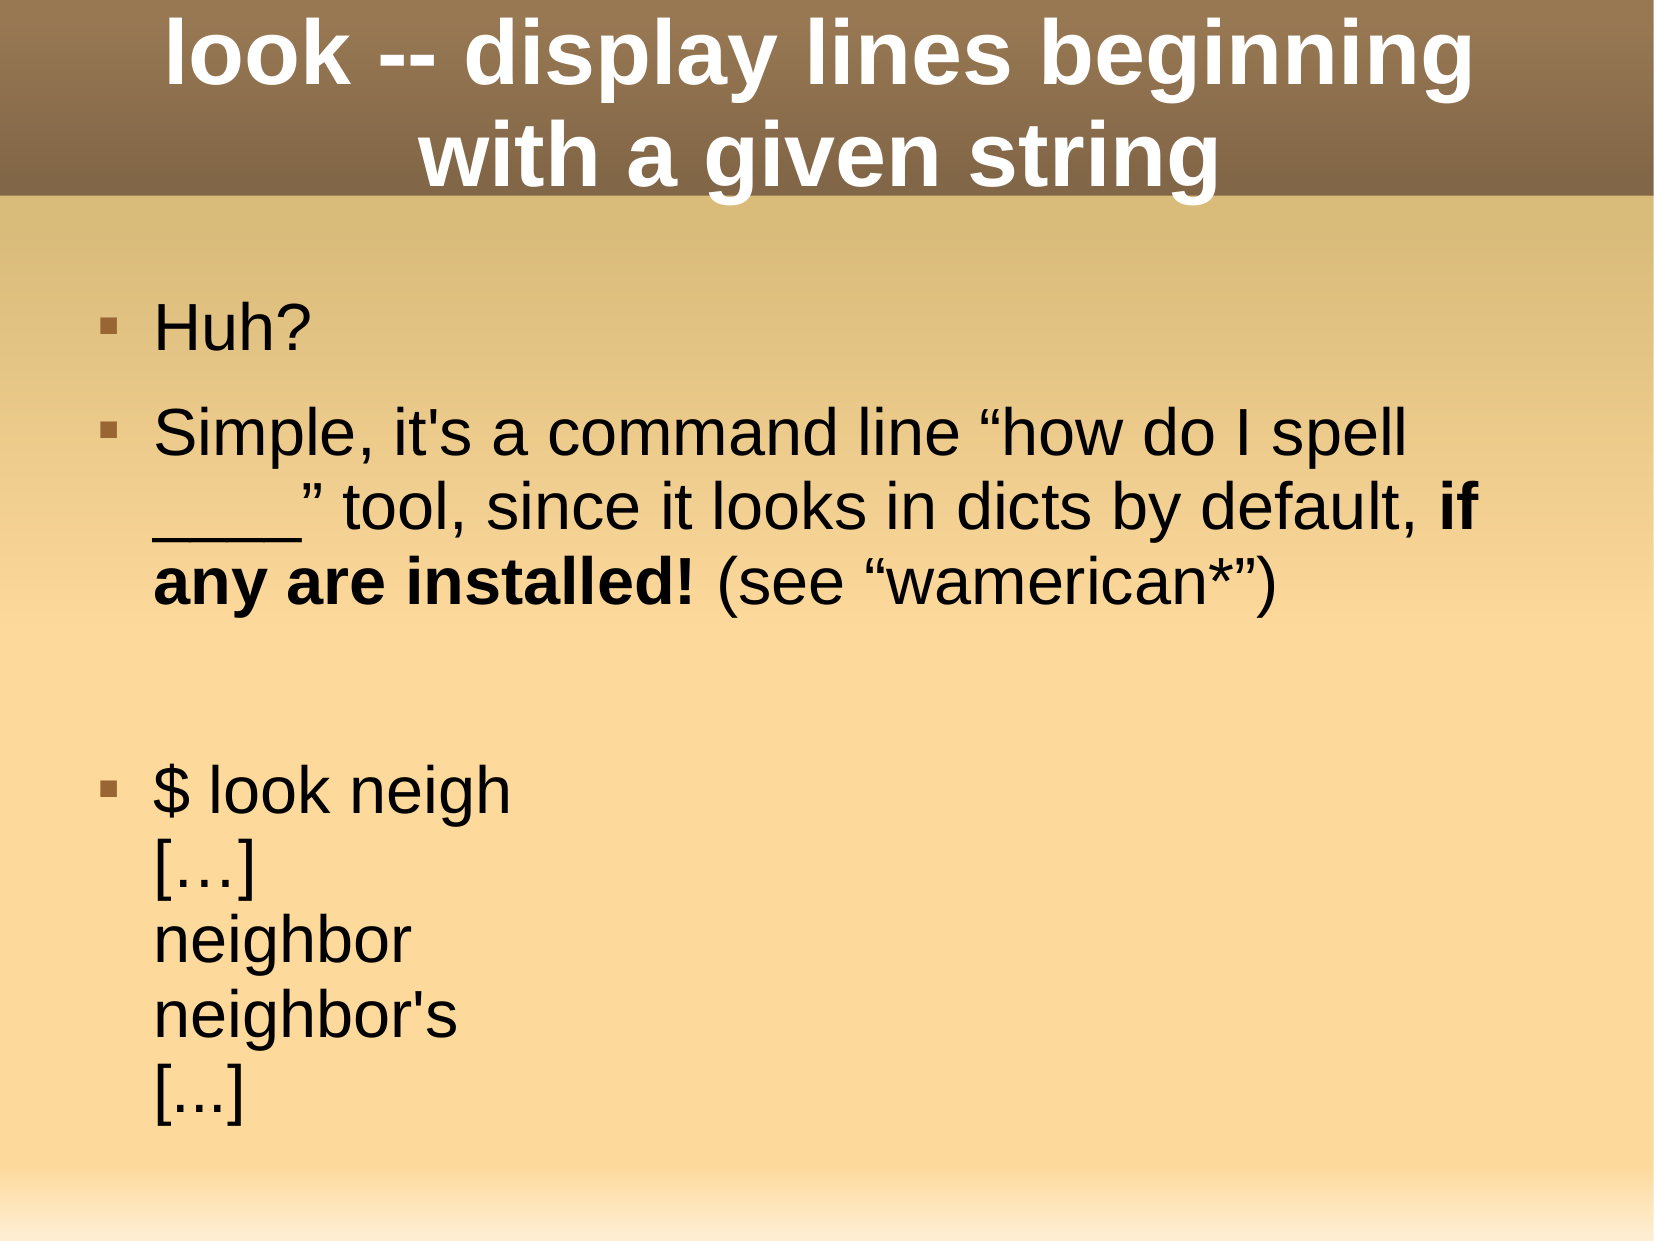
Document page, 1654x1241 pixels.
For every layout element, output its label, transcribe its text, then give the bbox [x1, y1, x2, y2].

title look -- display lines beginning with a given string [76, 1, 1565, 207]
list Huh? Simple, it's a command line “how do I spell ____” tool, since it looks in dicts by default, if any are installed! (see “wamerican*”) $ look neigh […] neighbor neighbor's [...] [82, 290, 1571, 1127]
picture [0, 0, 1654, 1241]
